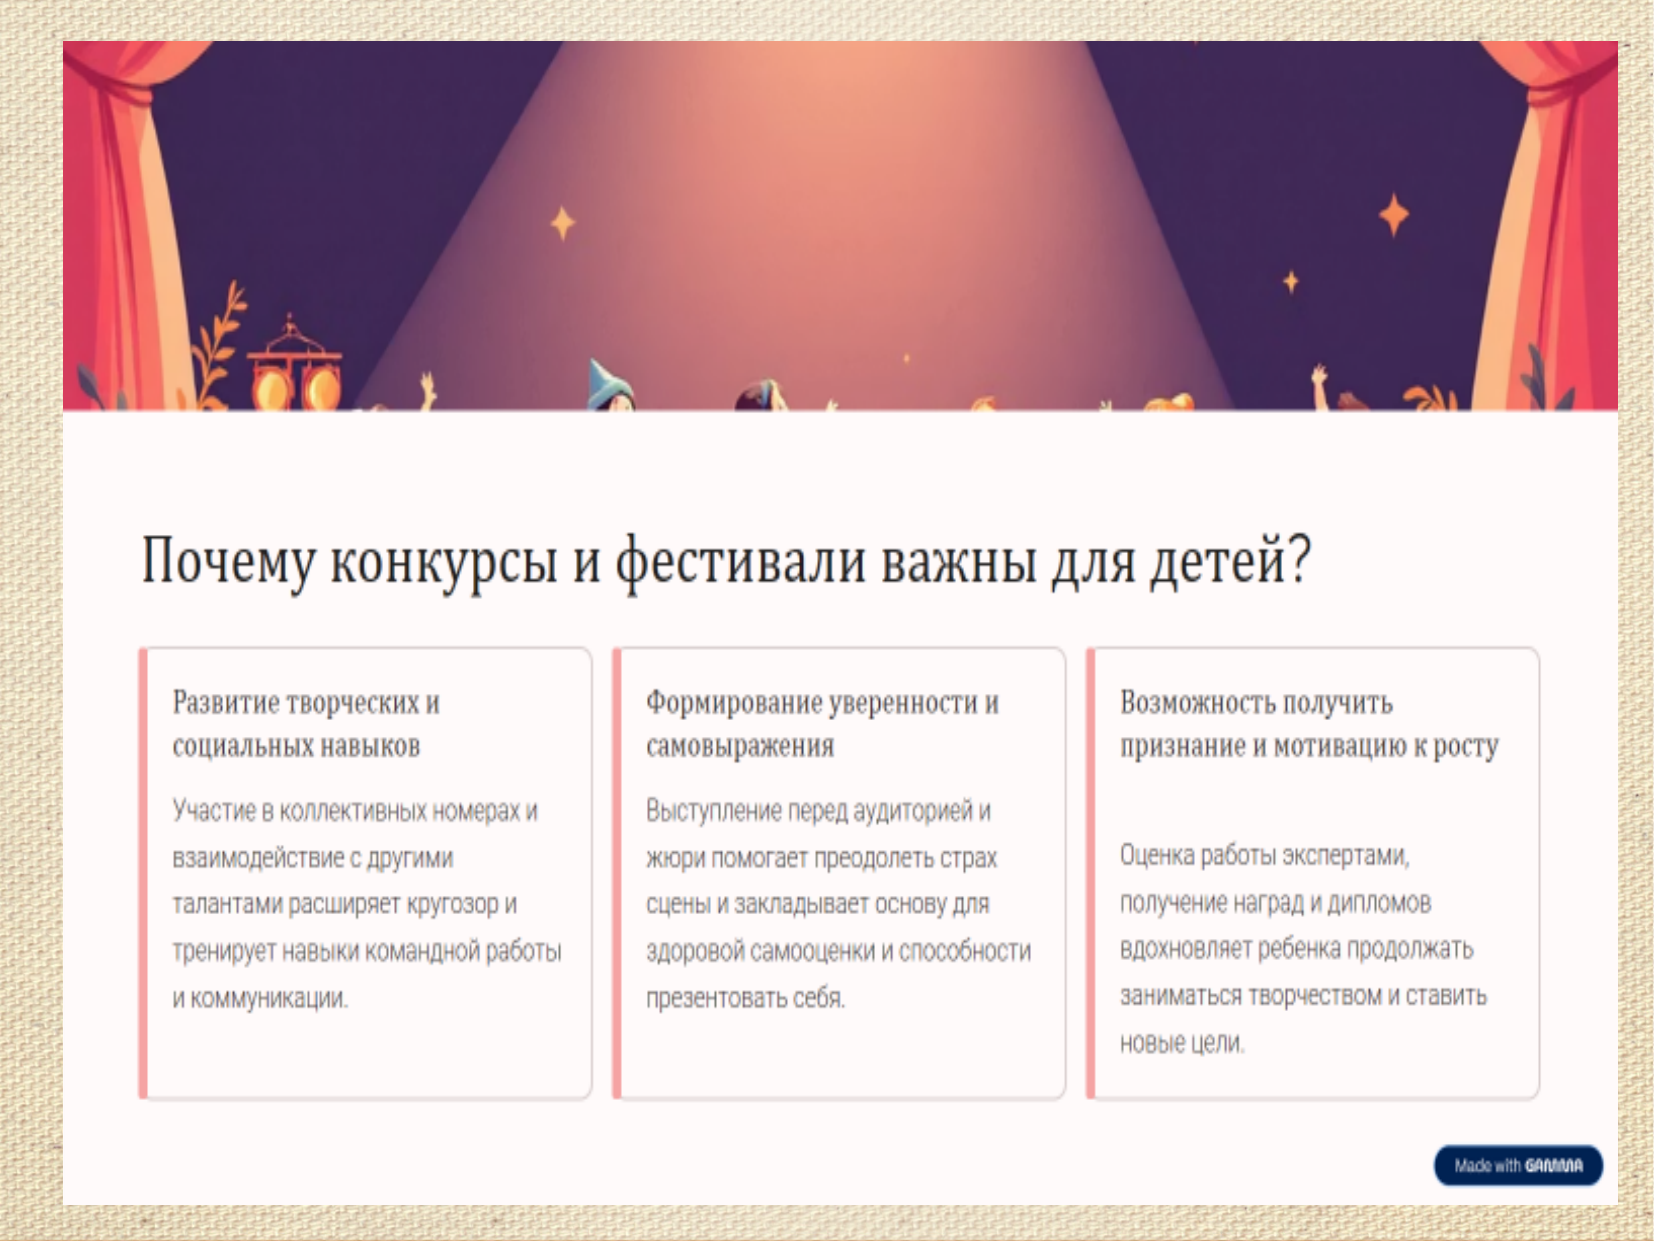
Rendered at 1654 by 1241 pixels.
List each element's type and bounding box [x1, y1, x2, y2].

picture [63, 41, 1618, 1205]
